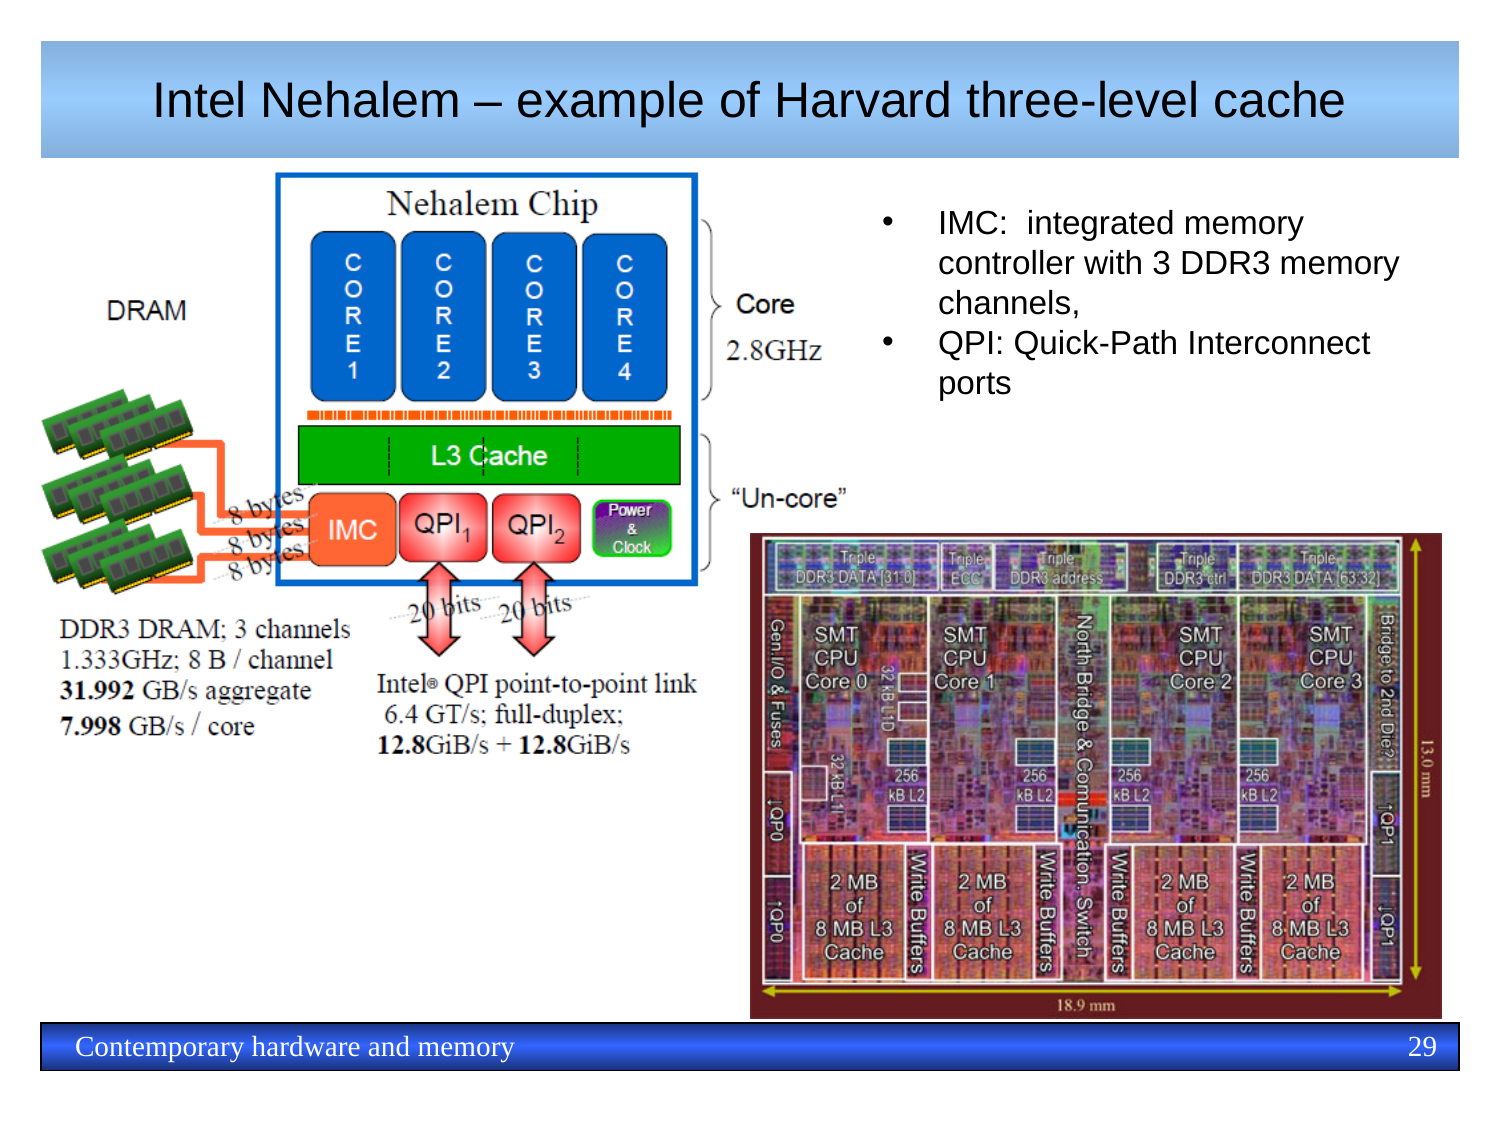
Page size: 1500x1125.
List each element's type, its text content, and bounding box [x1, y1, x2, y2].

picture [35, 158, 859, 758]
title Intel Nehalem – example of Harvard three-level cache [41, 41, 1459, 158]
text_box [750, 533, 1442, 1019]
text_box IMC: integrated memory controller with 3 DDR3 memory channels, QPI: Quick-Path Interconnect ports [867, 193, 1454, 409]
